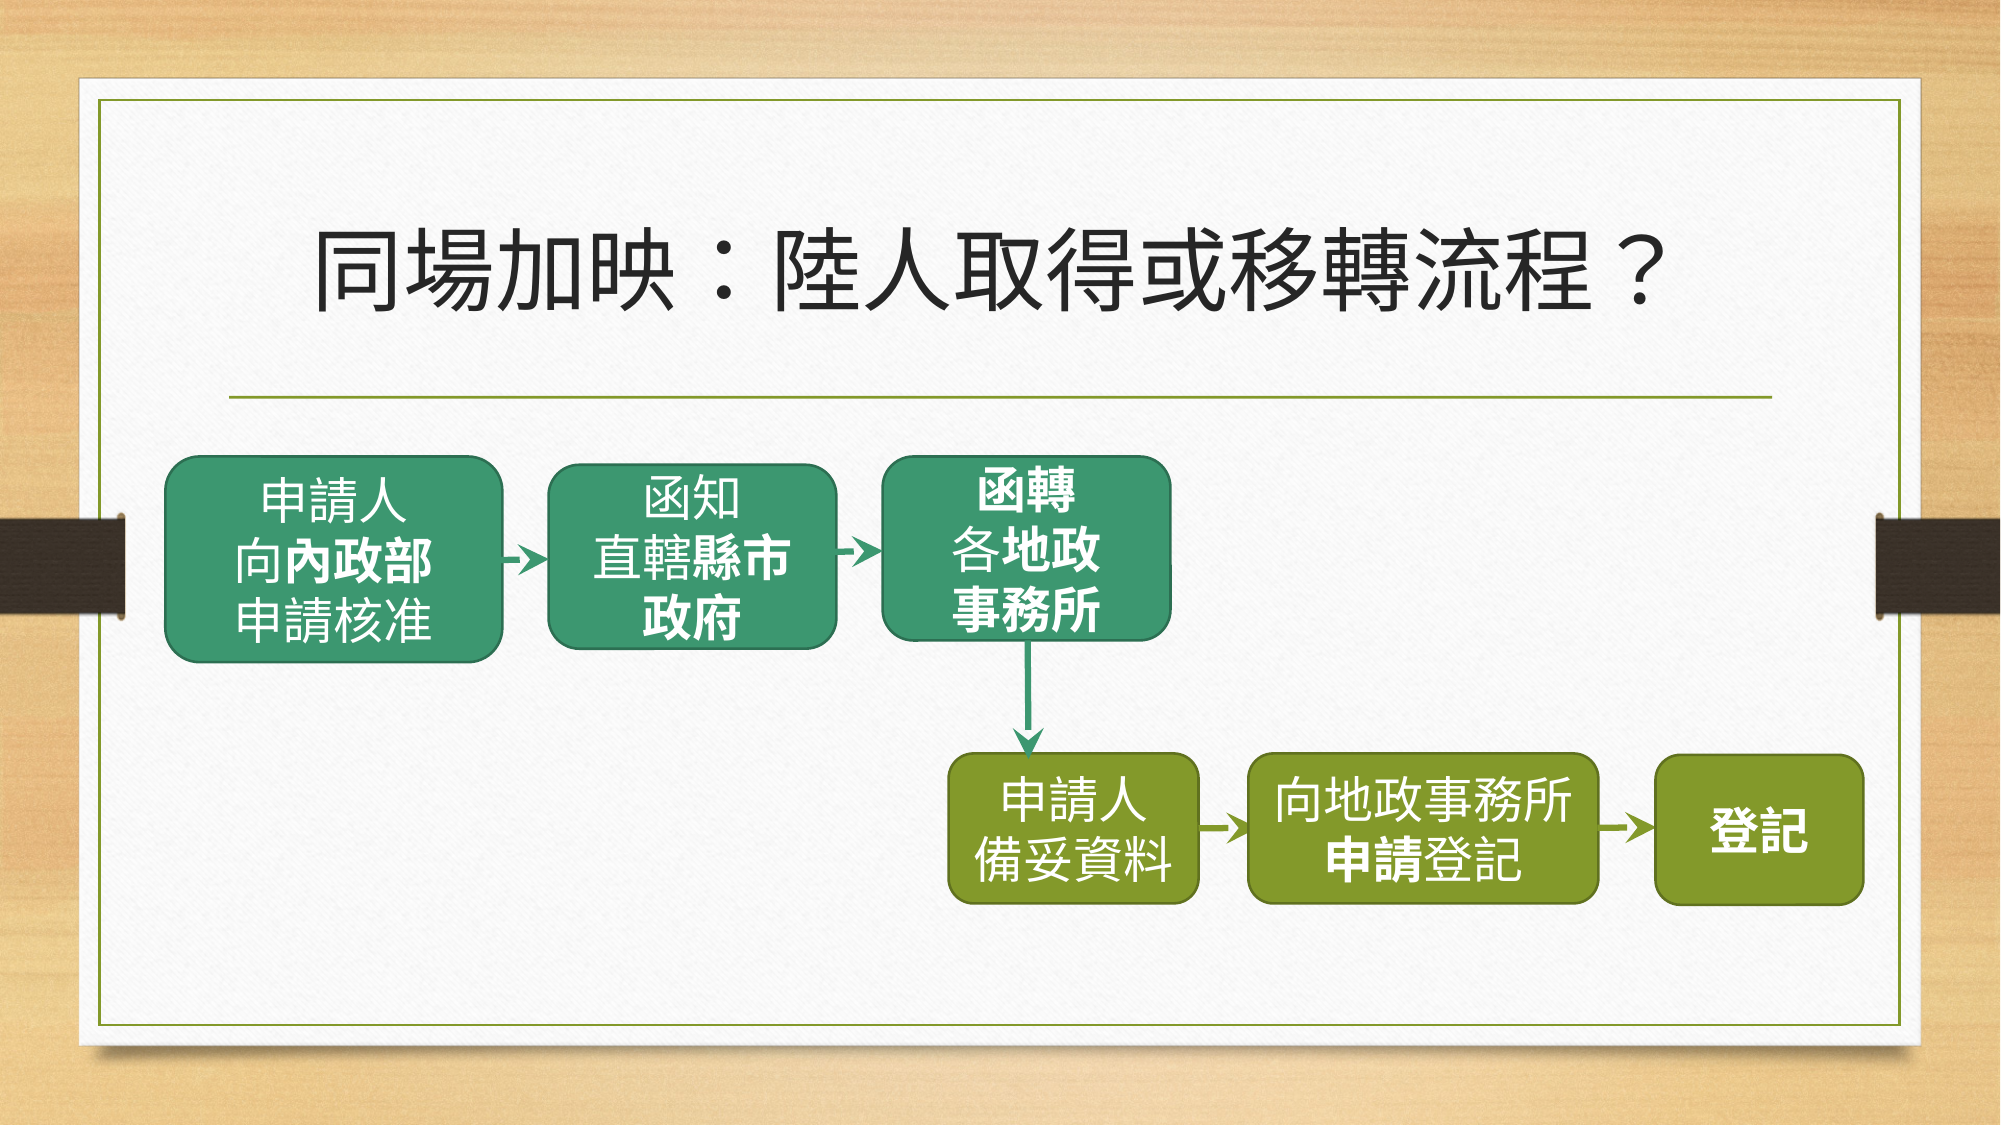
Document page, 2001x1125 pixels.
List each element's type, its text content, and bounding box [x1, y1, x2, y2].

text_box 申請人 備妥資料 [948, 753, 1199, 904]
text_box 函知 直轄縣市政府 [548, 464, 837, 649]
text_box 申請人 向內政部 申請核准 [165, 456, 503, 663]
text_box 向地政事務所申請登記 [1248, 753, 1599, 904]
text_box 函轉 各地政 事務所 [882, 456, 1171, 641]
text_box 登記 [1655, 754, 1864, 905]
picture [0, 0, 2001, 1125]
title 同場加映：陸人取得或移轉流程？ [212, 161, 1788, 375]
